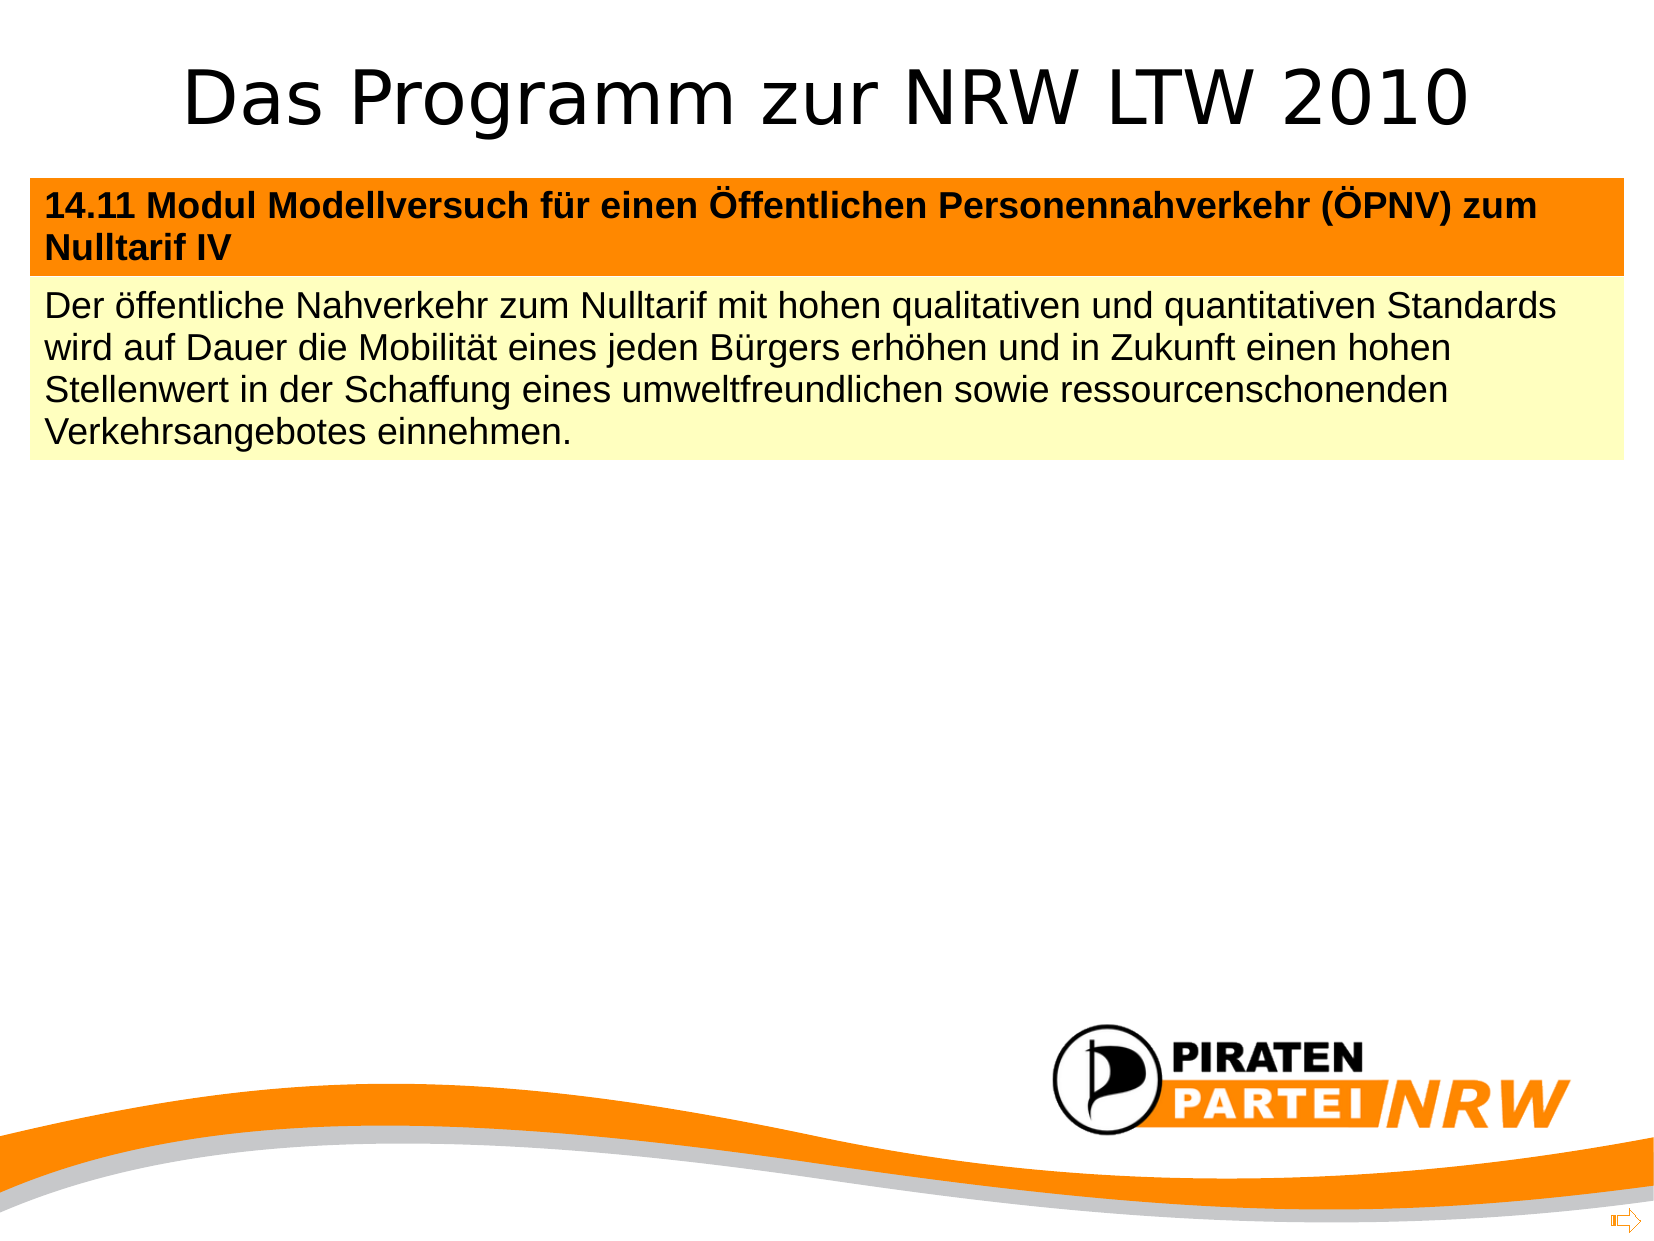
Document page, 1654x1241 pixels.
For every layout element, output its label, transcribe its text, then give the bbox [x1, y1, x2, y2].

picture [1045, 1021, 1579, 1140]
title Das Programm zur NRW LTW 2010 [82, 54, 1571, 143]
table_cell Der öffentliche Nahverkehr zum Nulltarif mit hohen qualitativen und quantitativen Standards wird auf Dauer die Mobilität eines jeden Bürgers erhöhen und in Zukunft einen hohen Stellenwert in der Schaffung eines umweltfreundlichen sowie ressourcenschonenden Verkehrsangebotes einnehmen. [30, 277, 1624, 460]
table_header 14.11 Modul Modellversuch für einen Öffentlichen Personennahverkehr (ÖPNV) zum Nulltarif IV [30, 178, 1624, 276]
